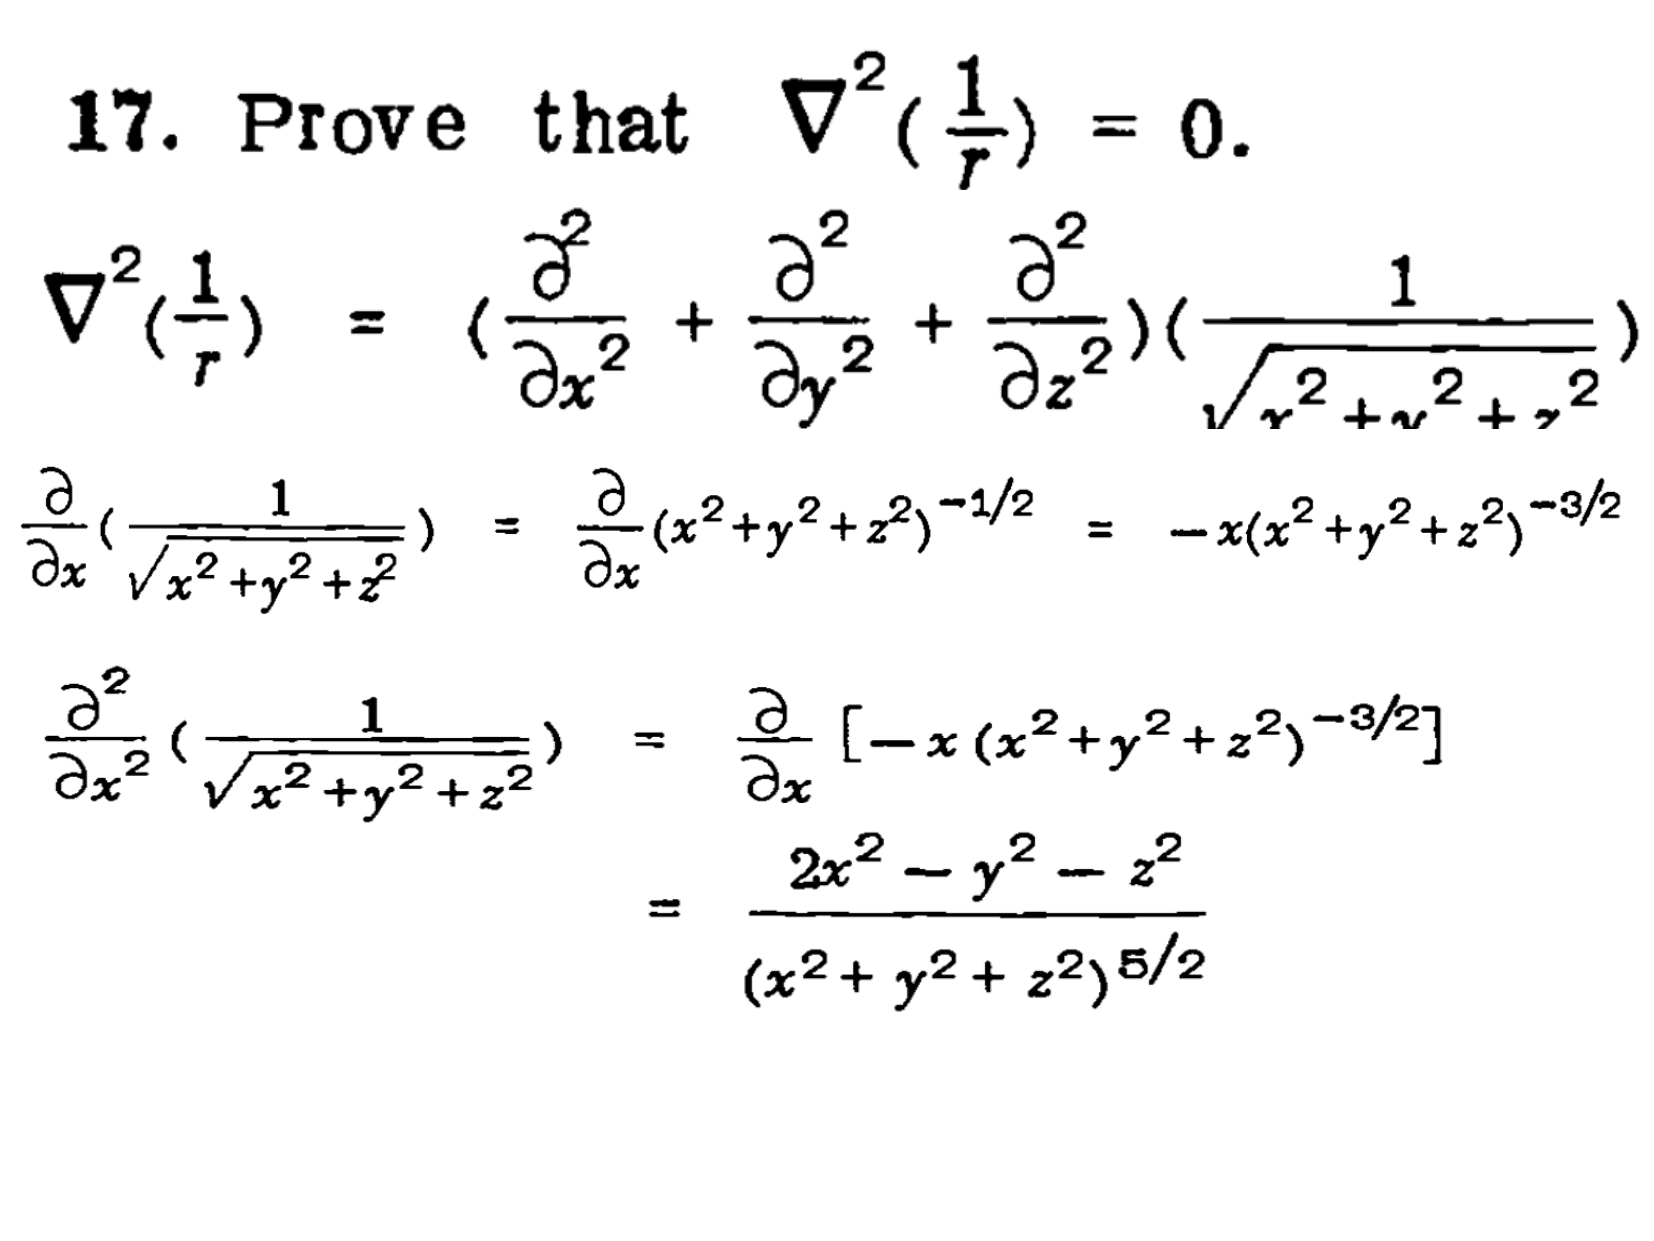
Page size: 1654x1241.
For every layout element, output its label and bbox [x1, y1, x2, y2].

picture [0, 47, 1654, 1028]
